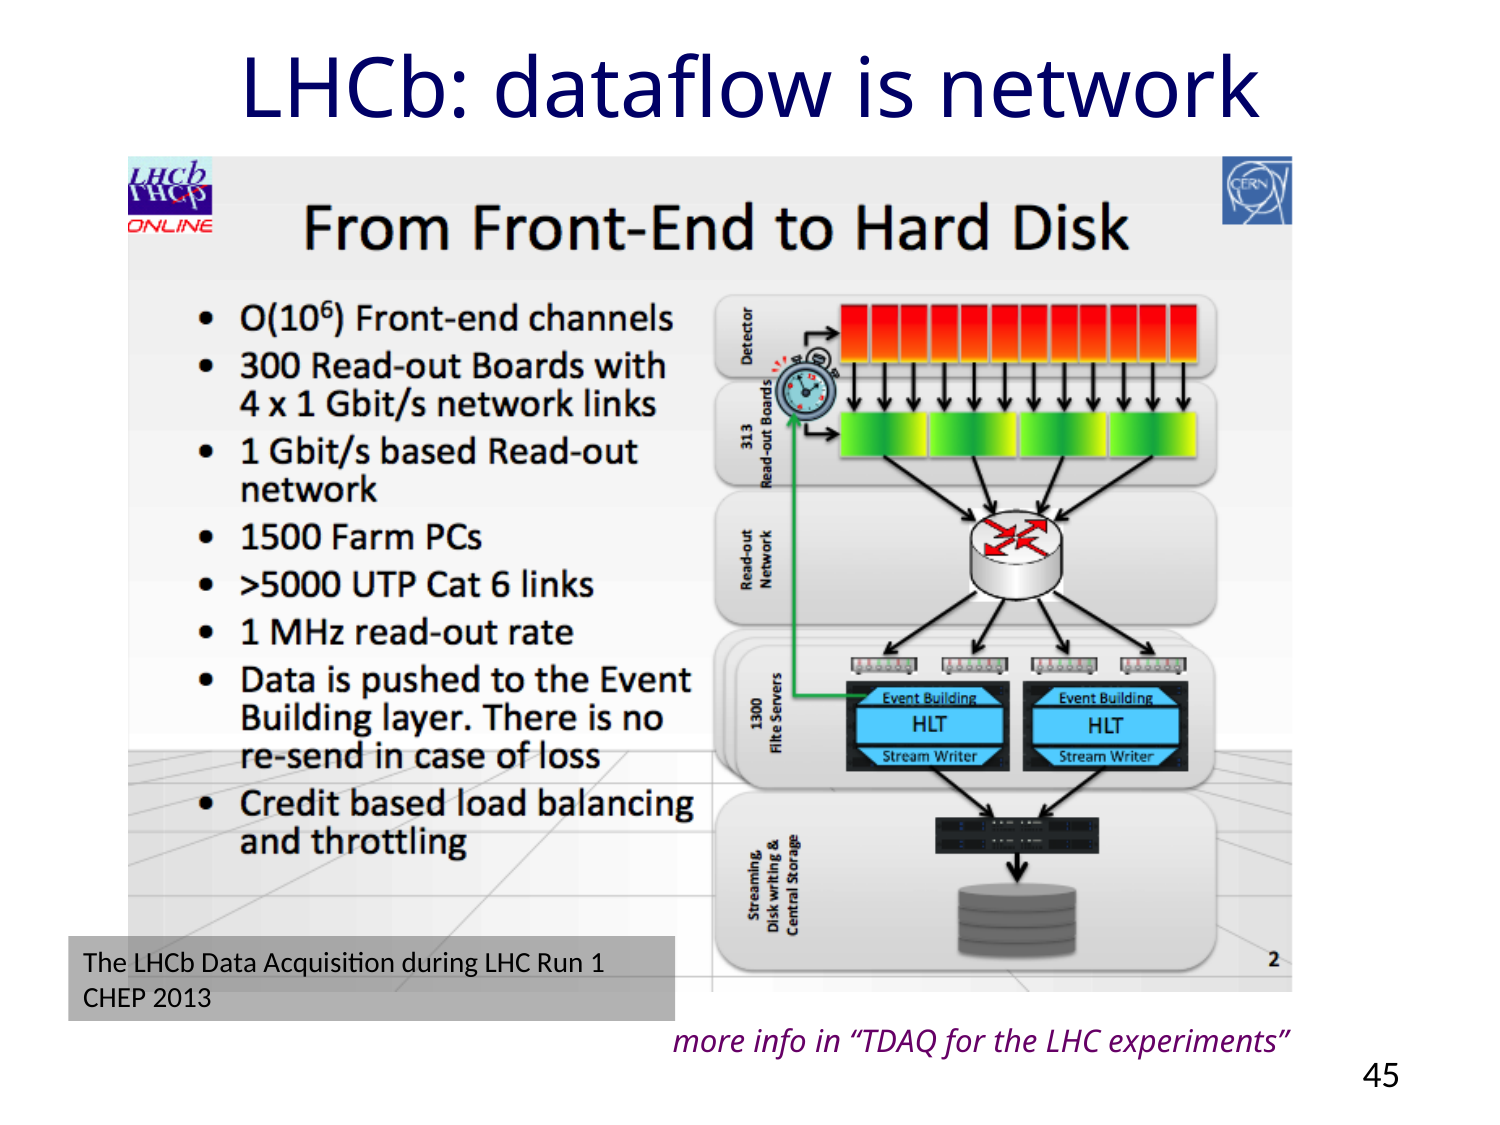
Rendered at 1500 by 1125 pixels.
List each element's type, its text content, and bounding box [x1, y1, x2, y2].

picture [128, 155, 1294, 992]
text_box more info in “TDAQ for the LHC experiments” [657, 1013, 1387, 1056]
title LHCb: dataflow is network [6, 0, 1495, 169]
text_box The LHCb Data Acquisition during LHC Run 1 CHEP 2013 [68, 936, 676, 1021]
